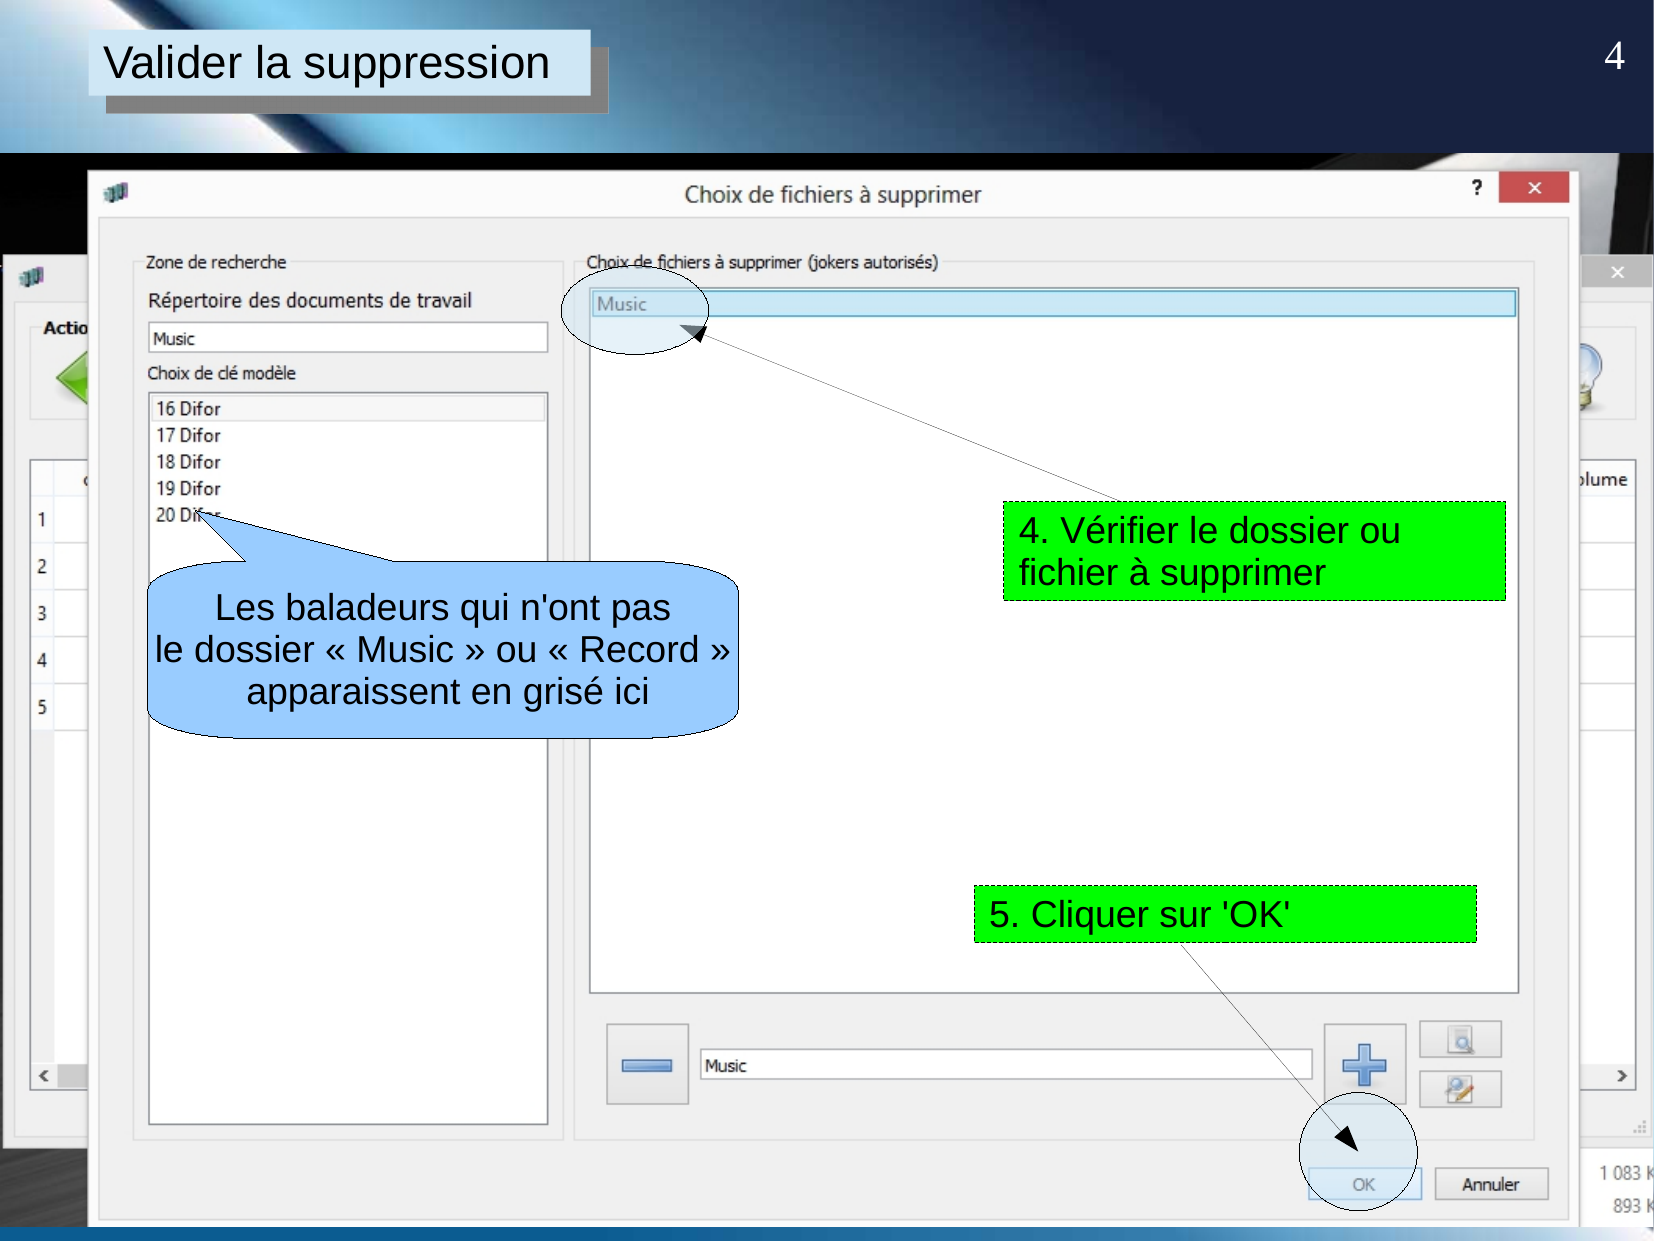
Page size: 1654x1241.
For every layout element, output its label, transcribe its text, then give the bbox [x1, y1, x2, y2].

text_box [561, 265, 709, 355]
picture [0, 0, 1654, 1241]
text_box Valider la suppression [88, 29, 591, 96]
text_box 4. Vérifier le dossier ou fichier à supprimer [1003, 501, 1506, 601]
text_box 5. Cliquer sur 'OK' [974, 885, 1477, 943]
text_box Les baladeurs qui n'ont pas le dossier « Music » ou « Record » apparaissent en grisé ici [147, 510, 739, 739]
text_box [1299, 1092, 1418, 1211]
